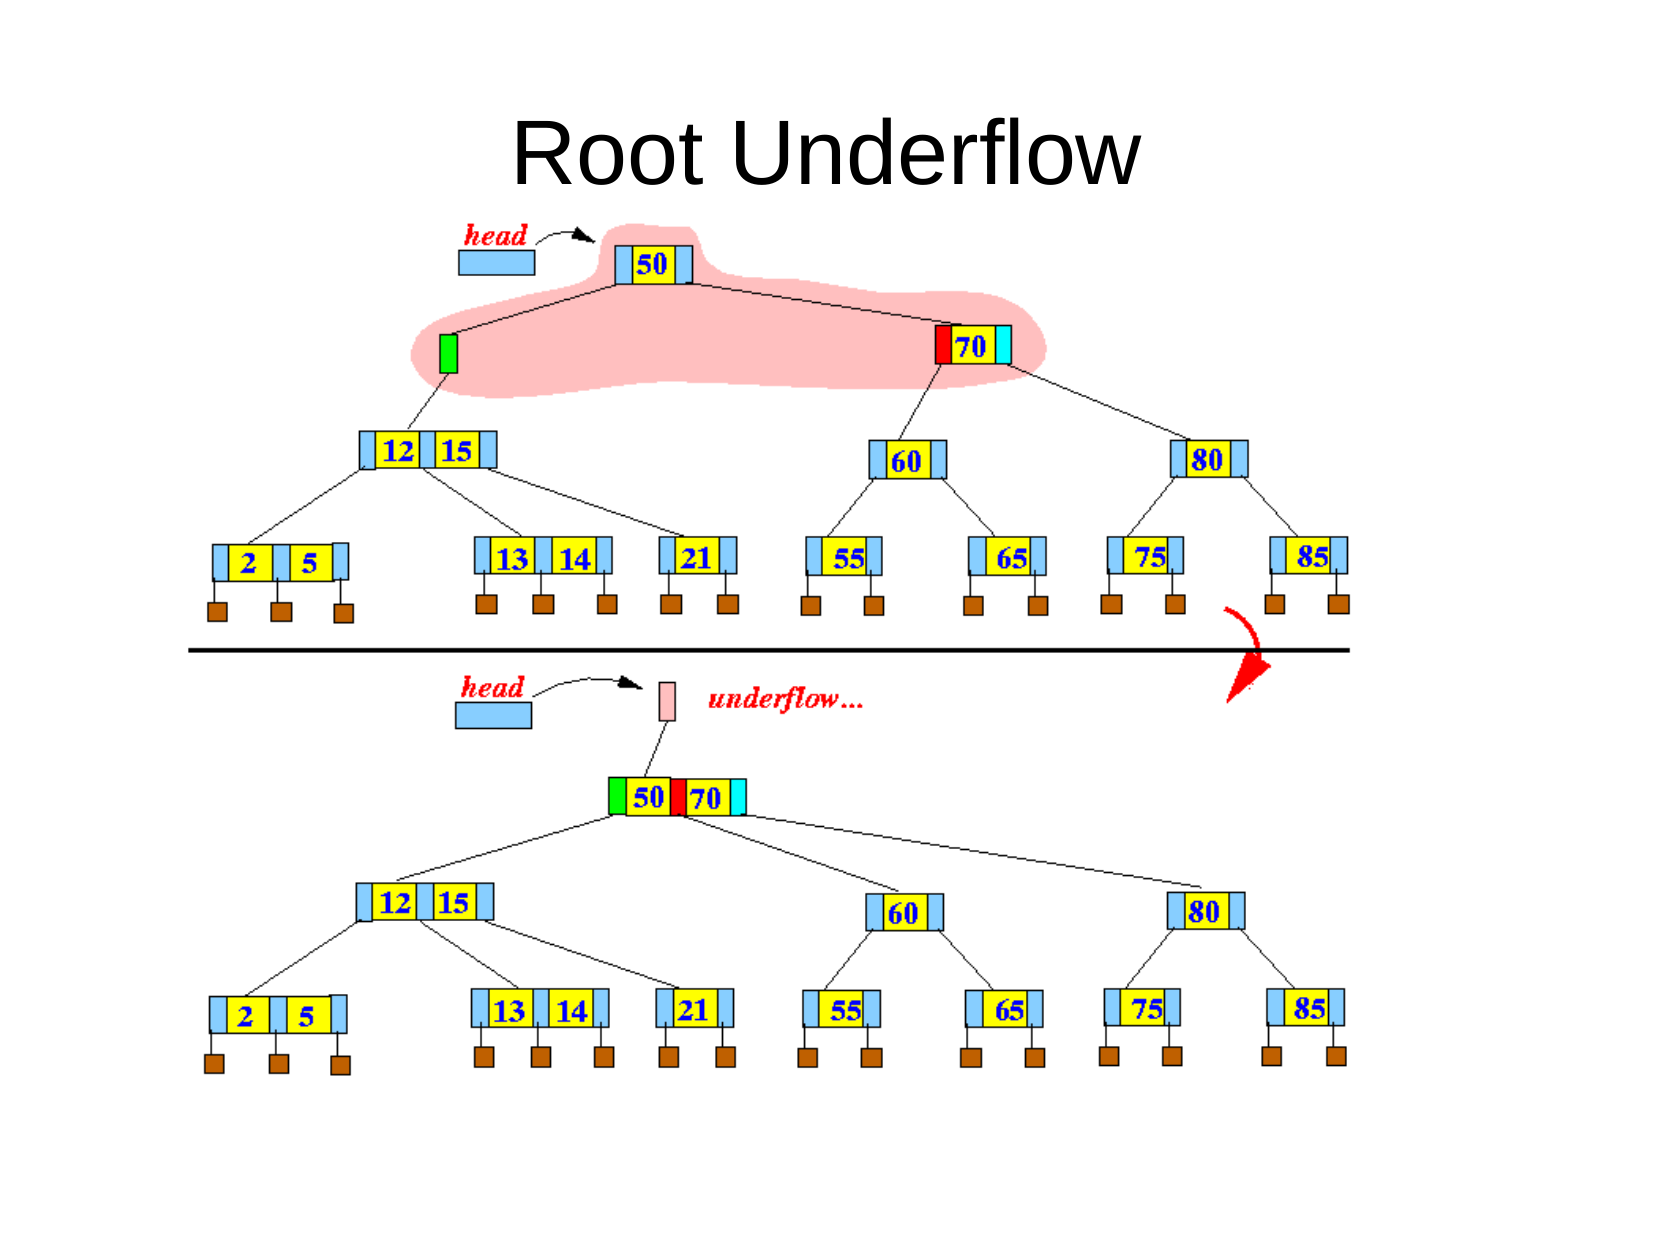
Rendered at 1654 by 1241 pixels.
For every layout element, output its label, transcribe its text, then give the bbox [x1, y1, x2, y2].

title Root Underflow [82, 49, 1571, 257]
picture [157, 204, 1388, 1088]
